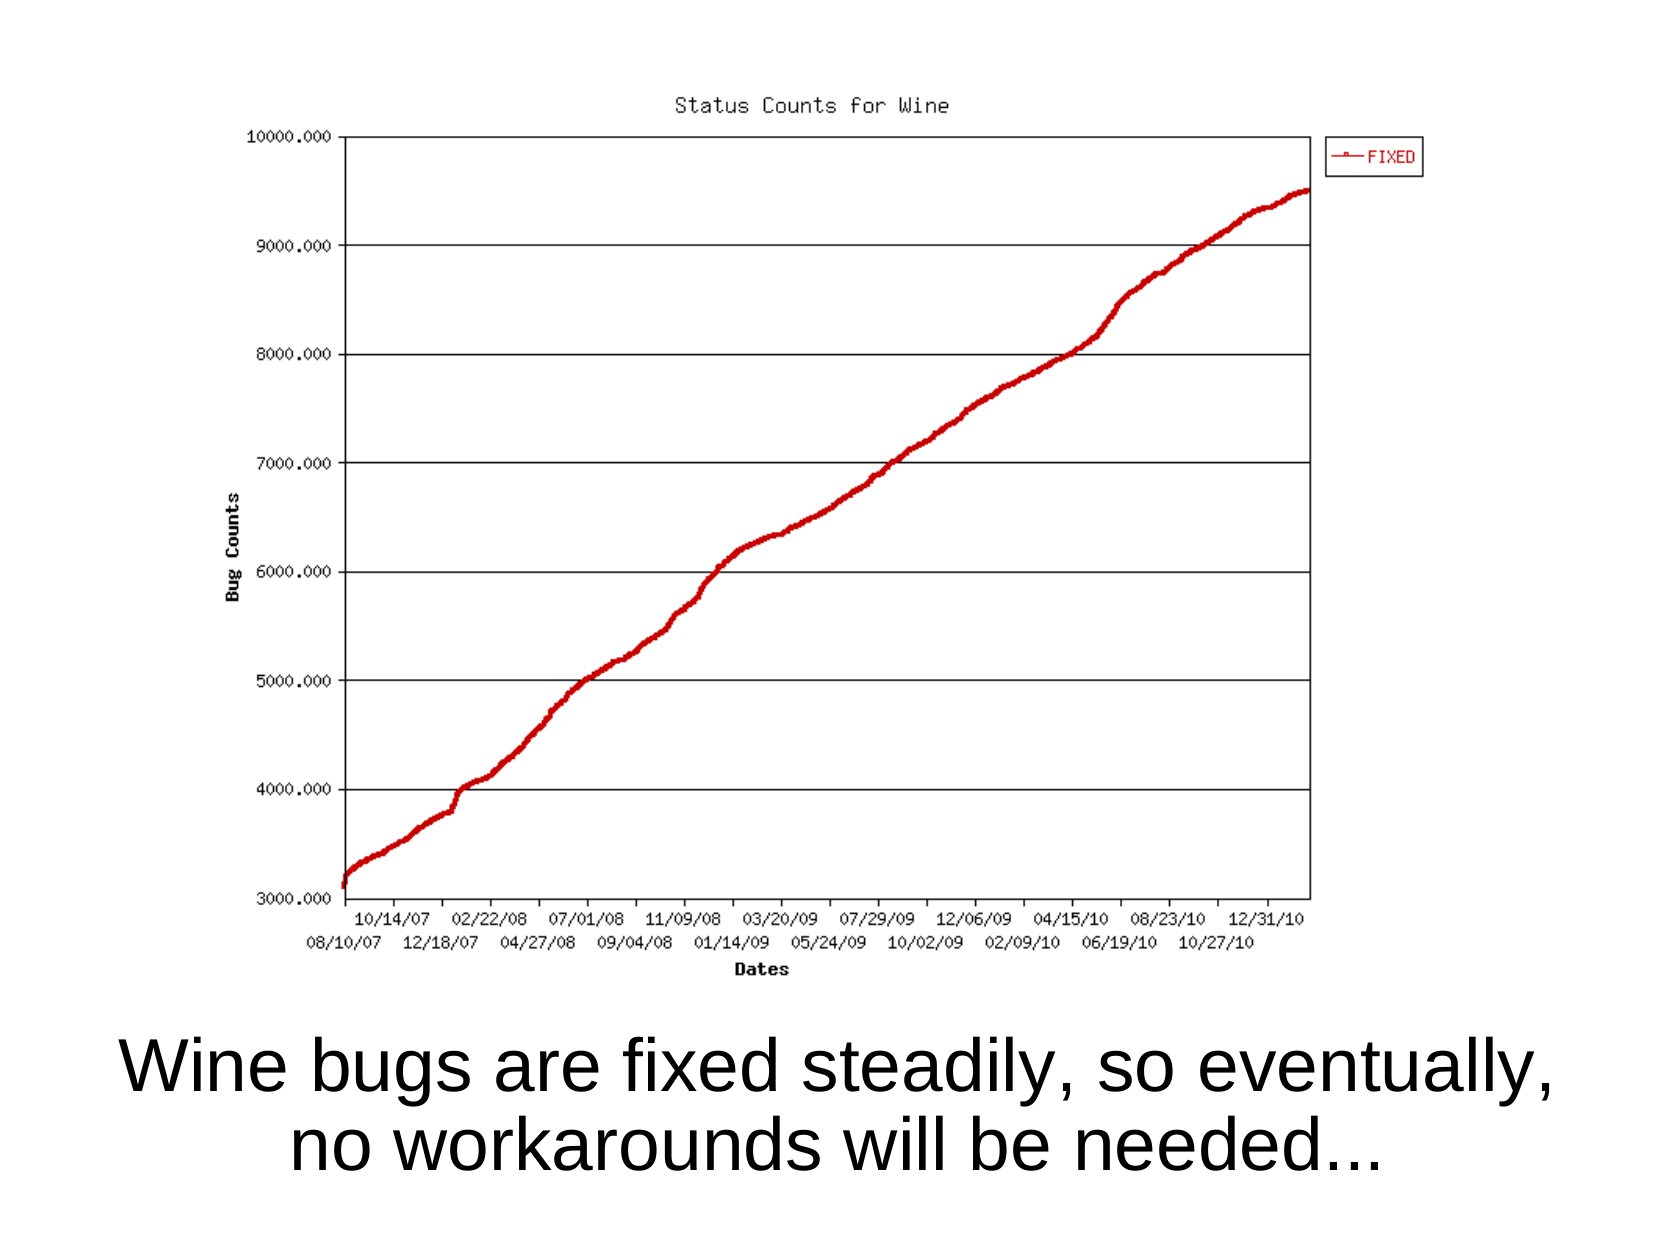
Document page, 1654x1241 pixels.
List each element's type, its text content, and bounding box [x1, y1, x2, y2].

title Wine bugs are fixed steadily, so eventually, no workarounds will be needed... [75, 975, 1601, 1241]
picture [187, 74, 1438, 1013]
